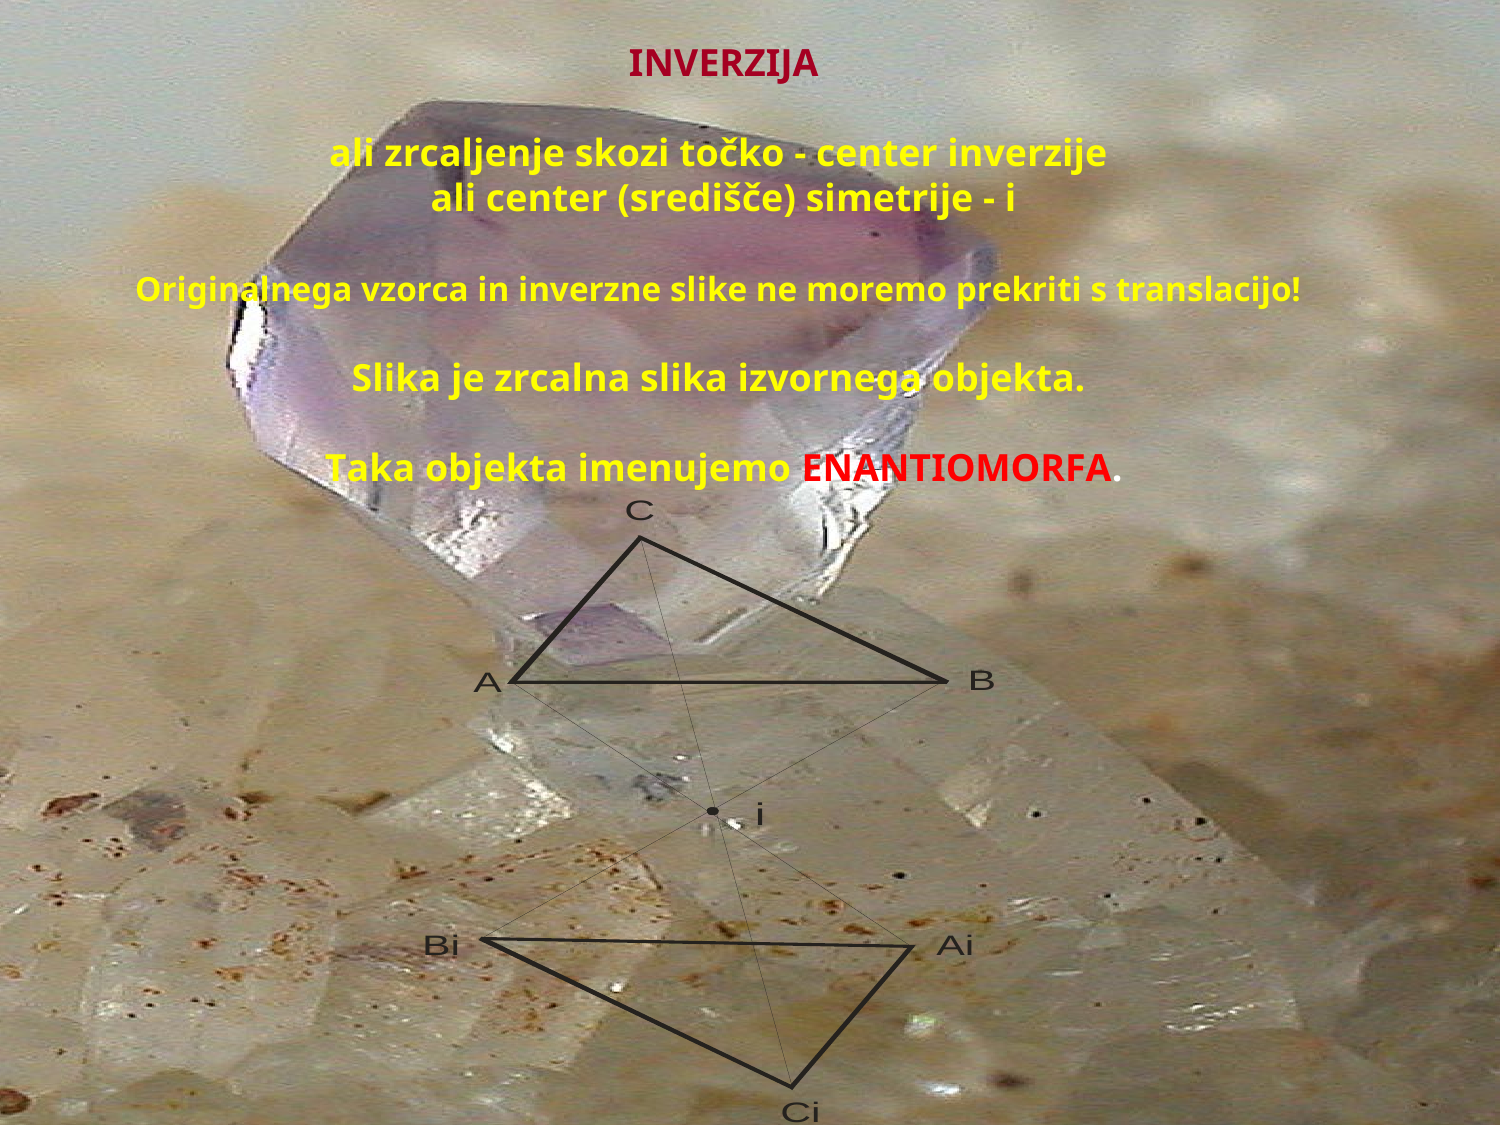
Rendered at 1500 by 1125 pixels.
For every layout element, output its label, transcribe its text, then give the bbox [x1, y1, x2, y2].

picture [0, 0, 1500, 1125]
text_box INVERZIJA ali zrcaljenje skozi točko - center inverzije ali center (središče) simetrije - i Originalnega vzorca in inverzne slike ne moremo prekriti s translacijo! Slika je zrcalna slika izvornega objekta. Taka objekta imenujemo ENANTIOMORFA. [120, 31, 1328, 497]
chart [419, 497, 999, 1125]
